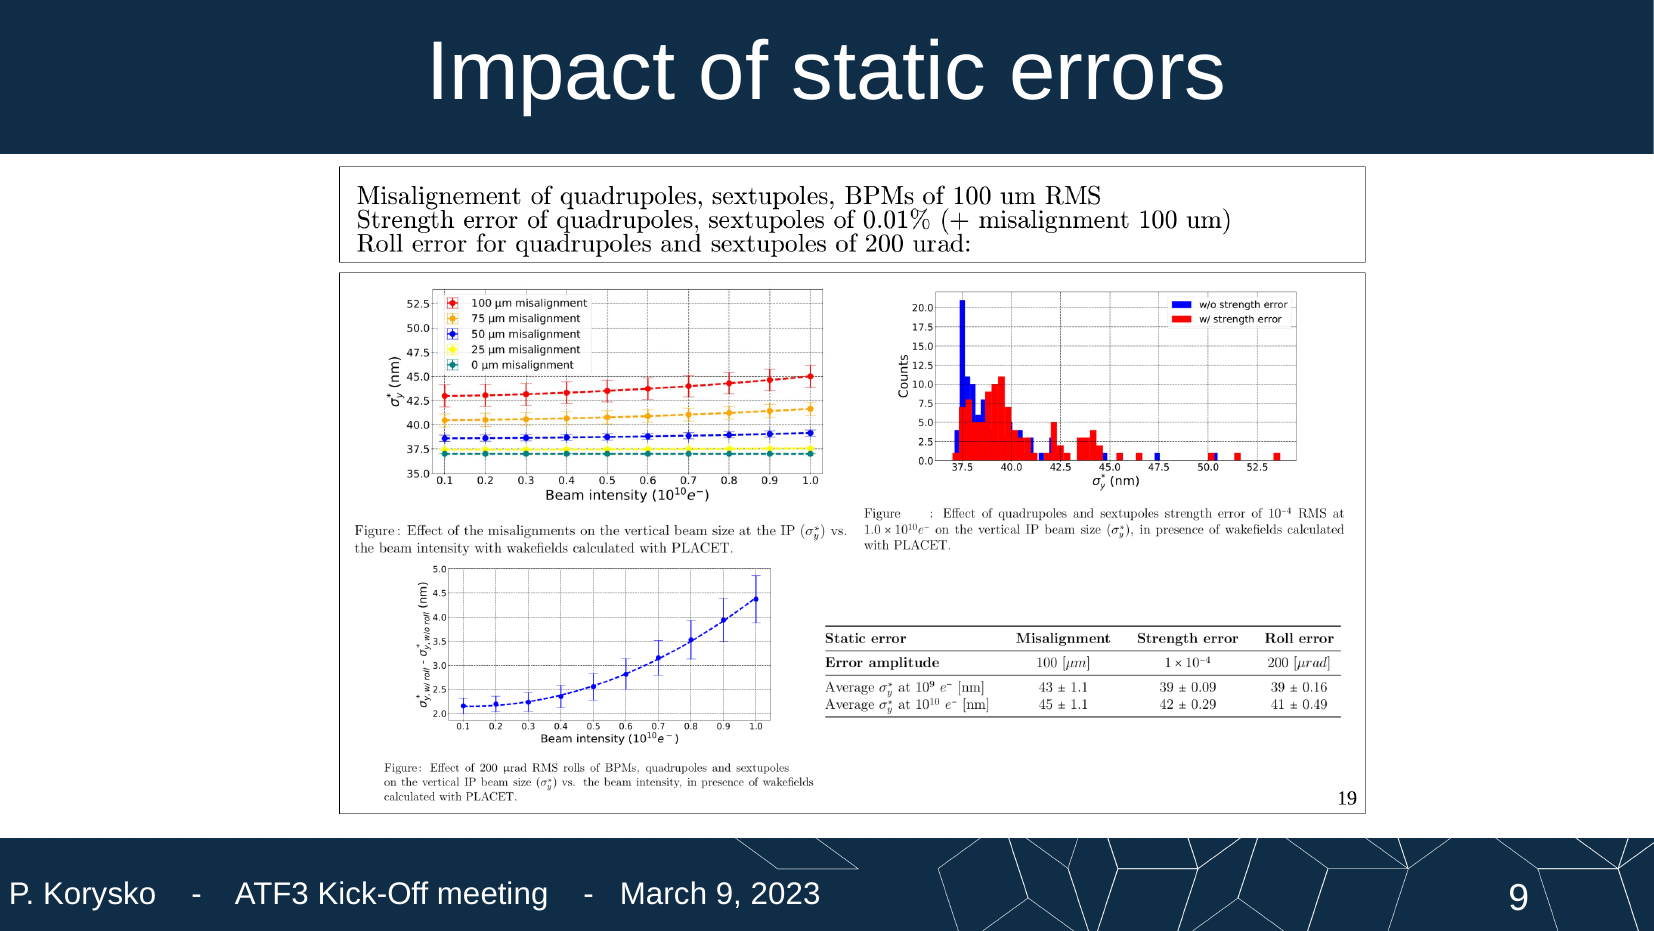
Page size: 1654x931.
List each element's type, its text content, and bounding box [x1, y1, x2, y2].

picture [0, 0, 1654, 154]
picture [0, 838, 1654, 931]
text_box P. Korysko - ATF3 Kick-Off meeting - March 9, 2023 [0, 868, 957, 931]
text_box <number> [1493, 868, 1654, 931]
picture [271, 159, 1413, 827]
